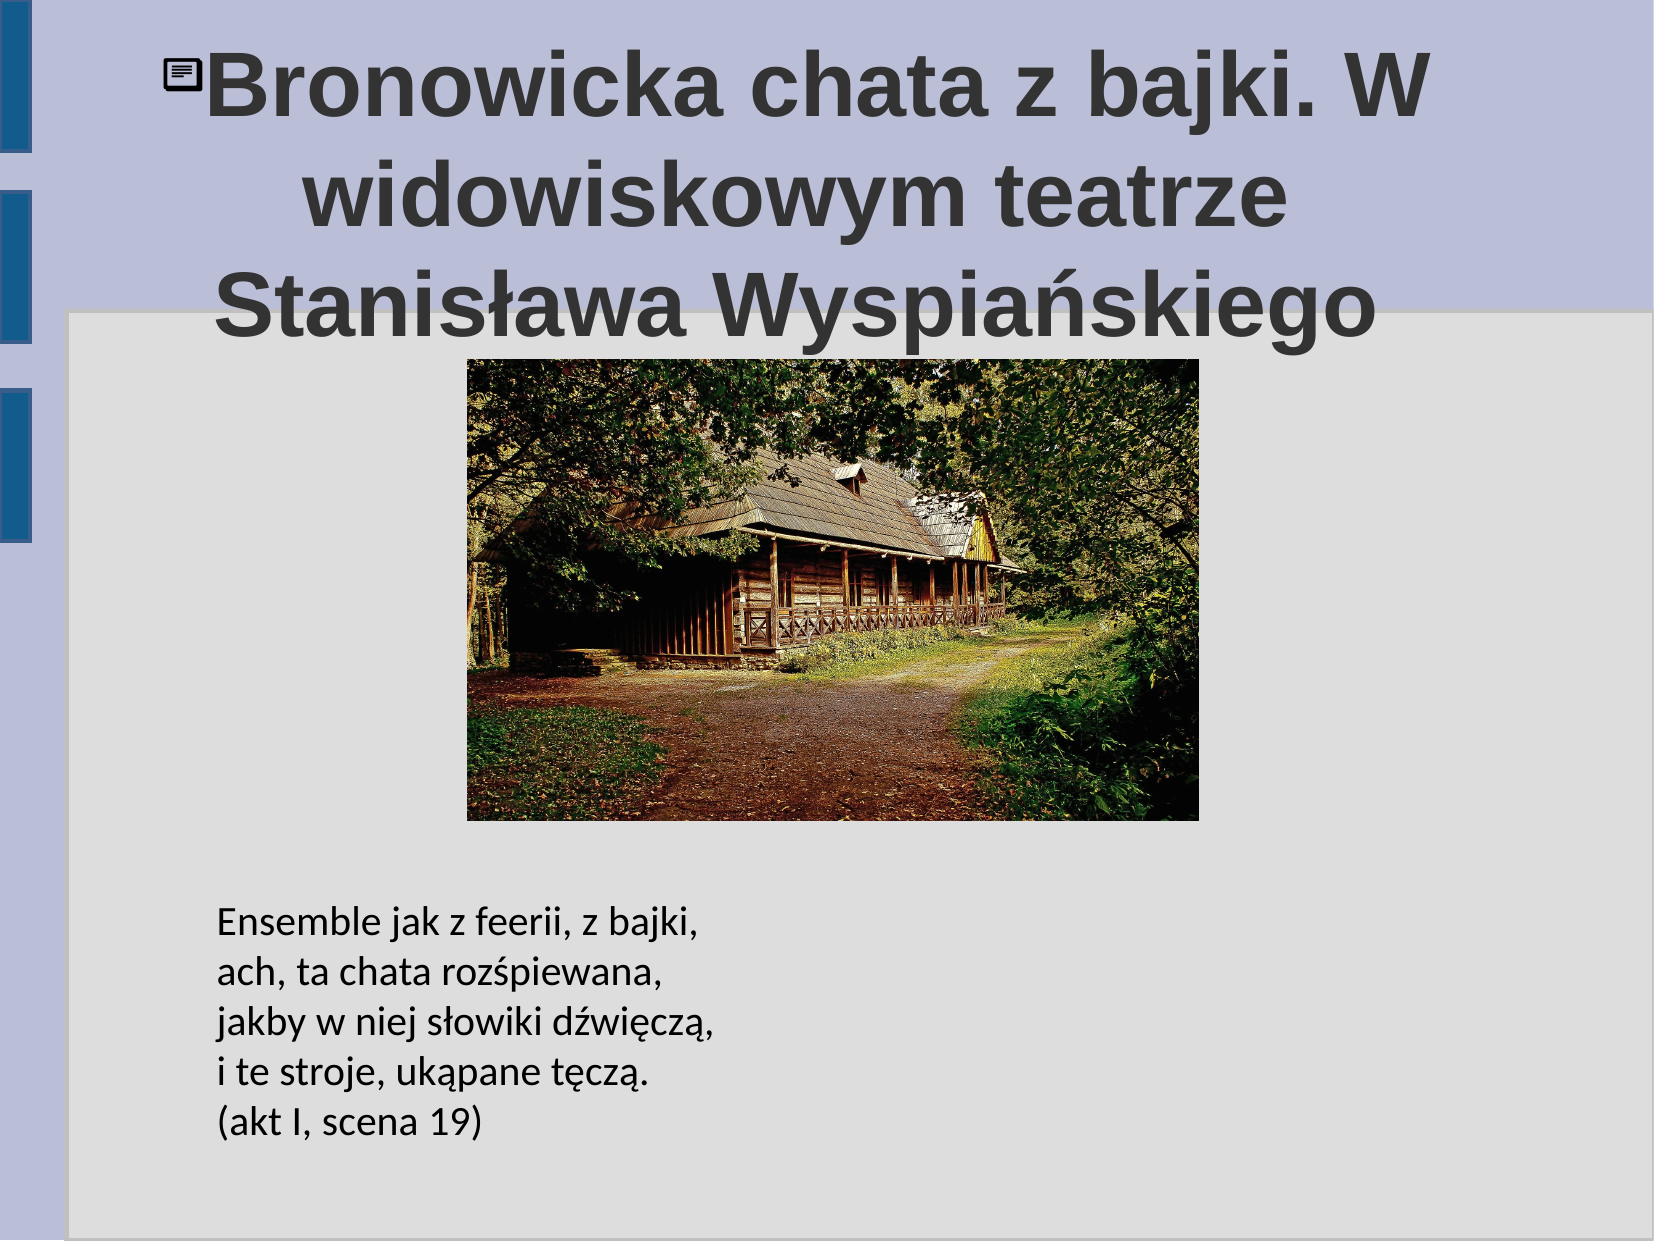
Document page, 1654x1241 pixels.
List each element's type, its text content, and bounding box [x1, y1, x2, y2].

title Bronowicka chata z bajki. W widowiskowym teatrze Stanisława Wyspiańskiego [81, 24, 1513, 293]
text_box Ensemble jak z feerii, z bajki, ach, ta chata rozśpiewana, jakby w niej słowiki dźwięczą, i te stroje, ukąpane tęczą. (akt I, scena 19) [202, 887, 1075, 1152]
picture [467, 359, 1199, 821]
